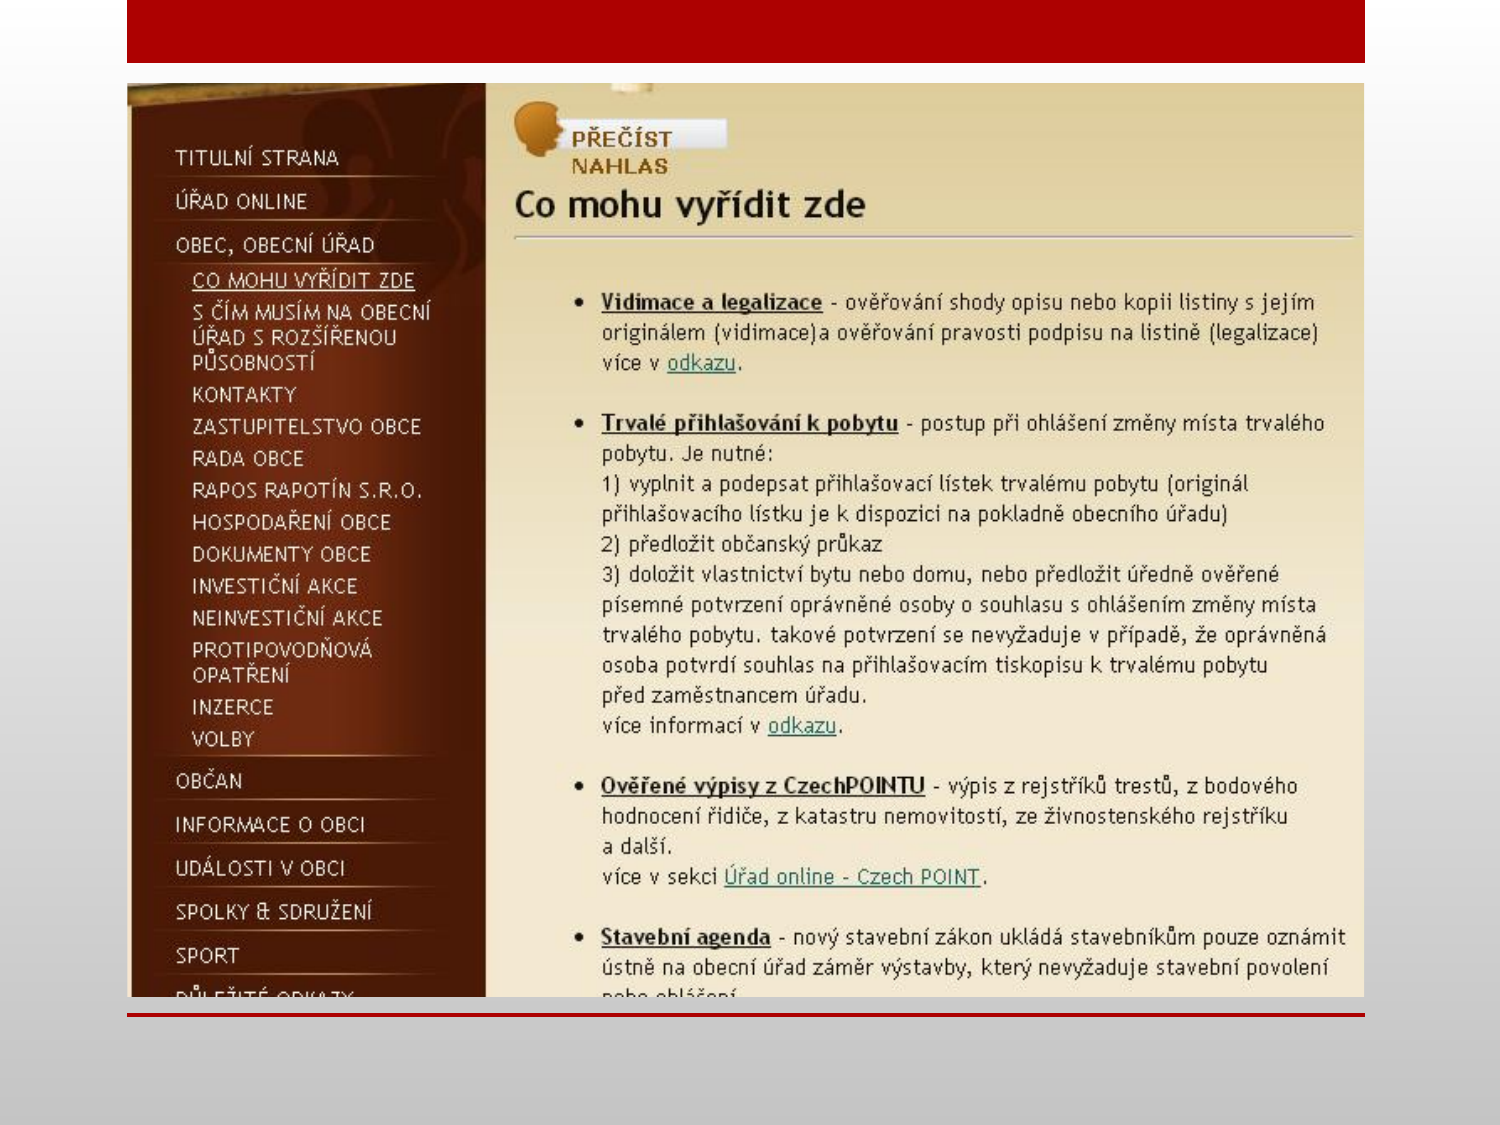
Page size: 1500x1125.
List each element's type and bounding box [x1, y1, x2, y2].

picture [127, 83, 1365, 997]
